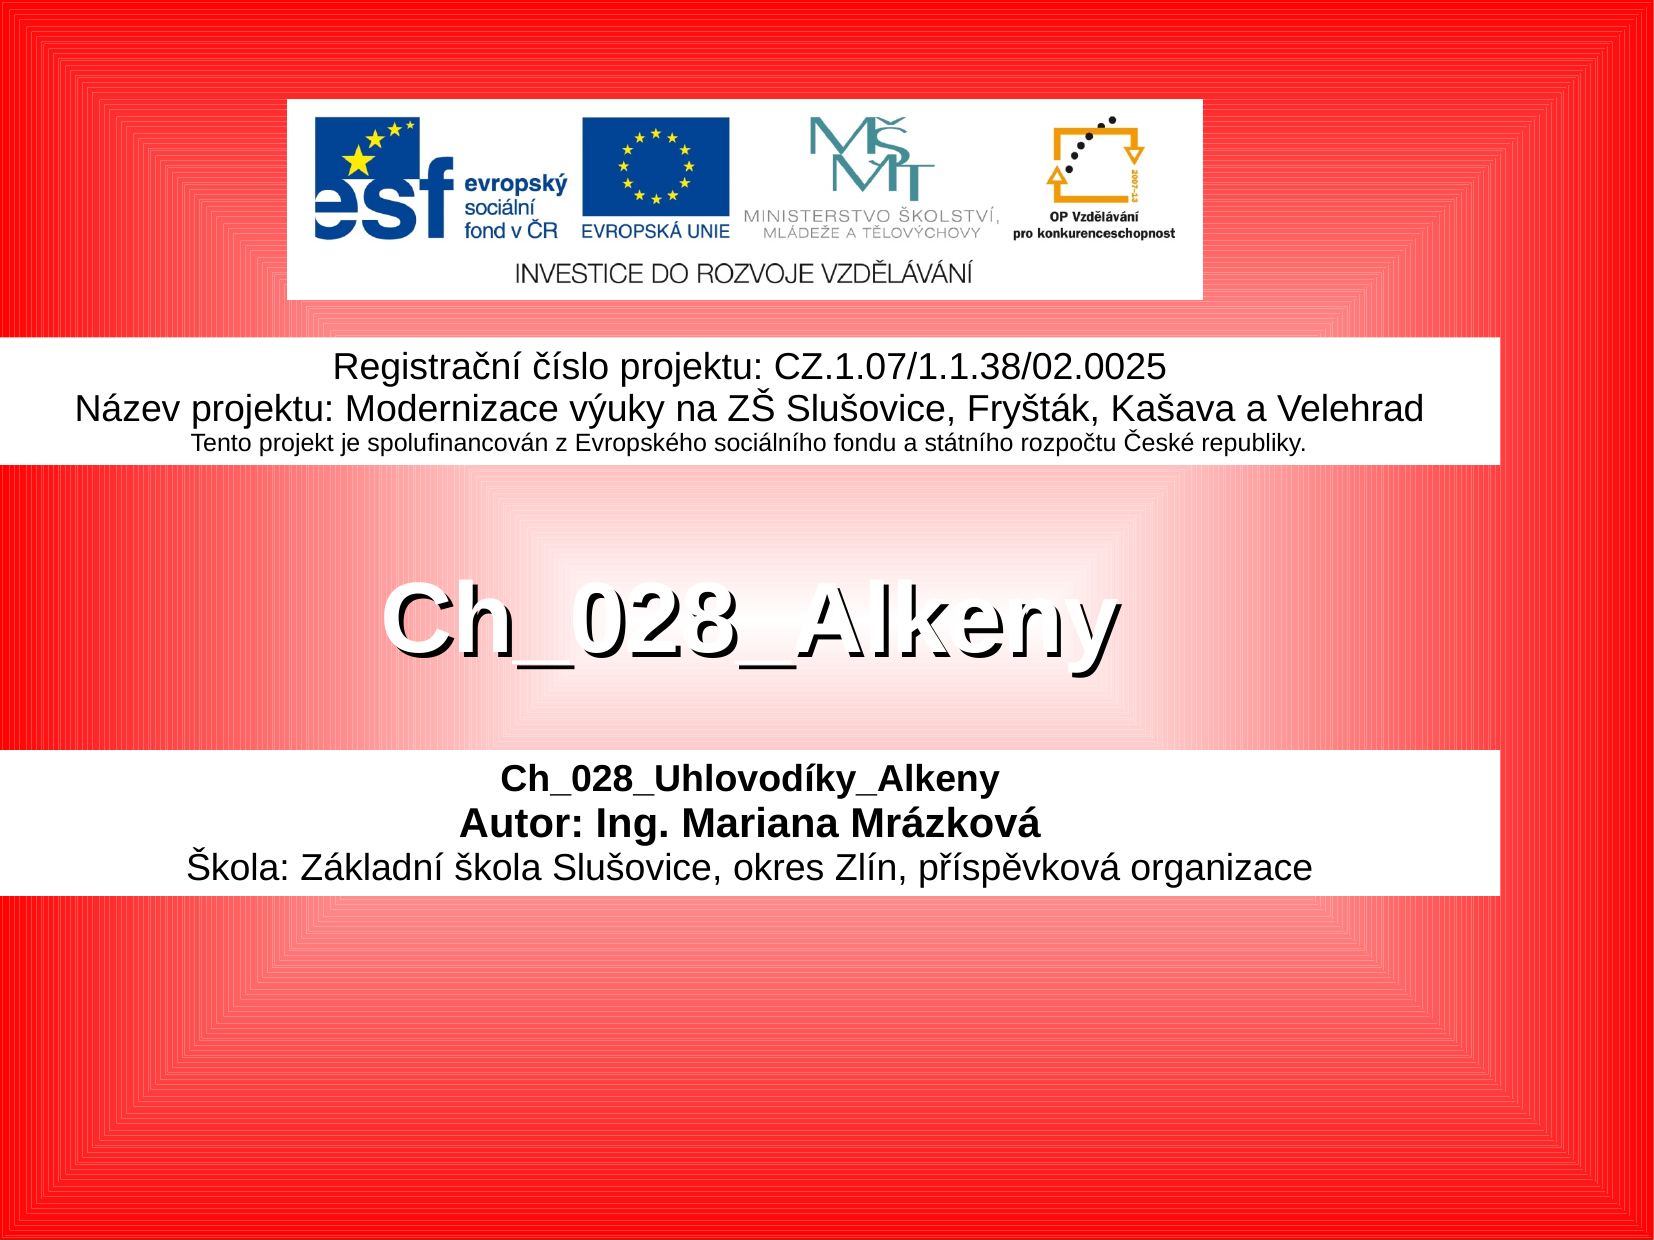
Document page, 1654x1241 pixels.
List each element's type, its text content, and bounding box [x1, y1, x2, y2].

title Ch_028_Alkeny [112, 537, 1388, 688]
text_box Ch_028_Uhlovodíky_Alkeny Autor: Ing. Mariana Mrázková Škola: Základní škola Slušovice, okres Zlín, příspěvková organizace [0, 750, 1501, 896]
picture [287, 99, 1203, 300]
text_box Registrační číslo projektu: CZ.1.07/1.1.38/02.0025 Název projektu: Modernizace výuky na ZŠ Slušovice, Fryšták, Kašava a Velehrad Tento projekt je spolufinancován z Evropského sociálního fondu a státního rozpočtu České republiky. [0, 337, 1501, 465]
